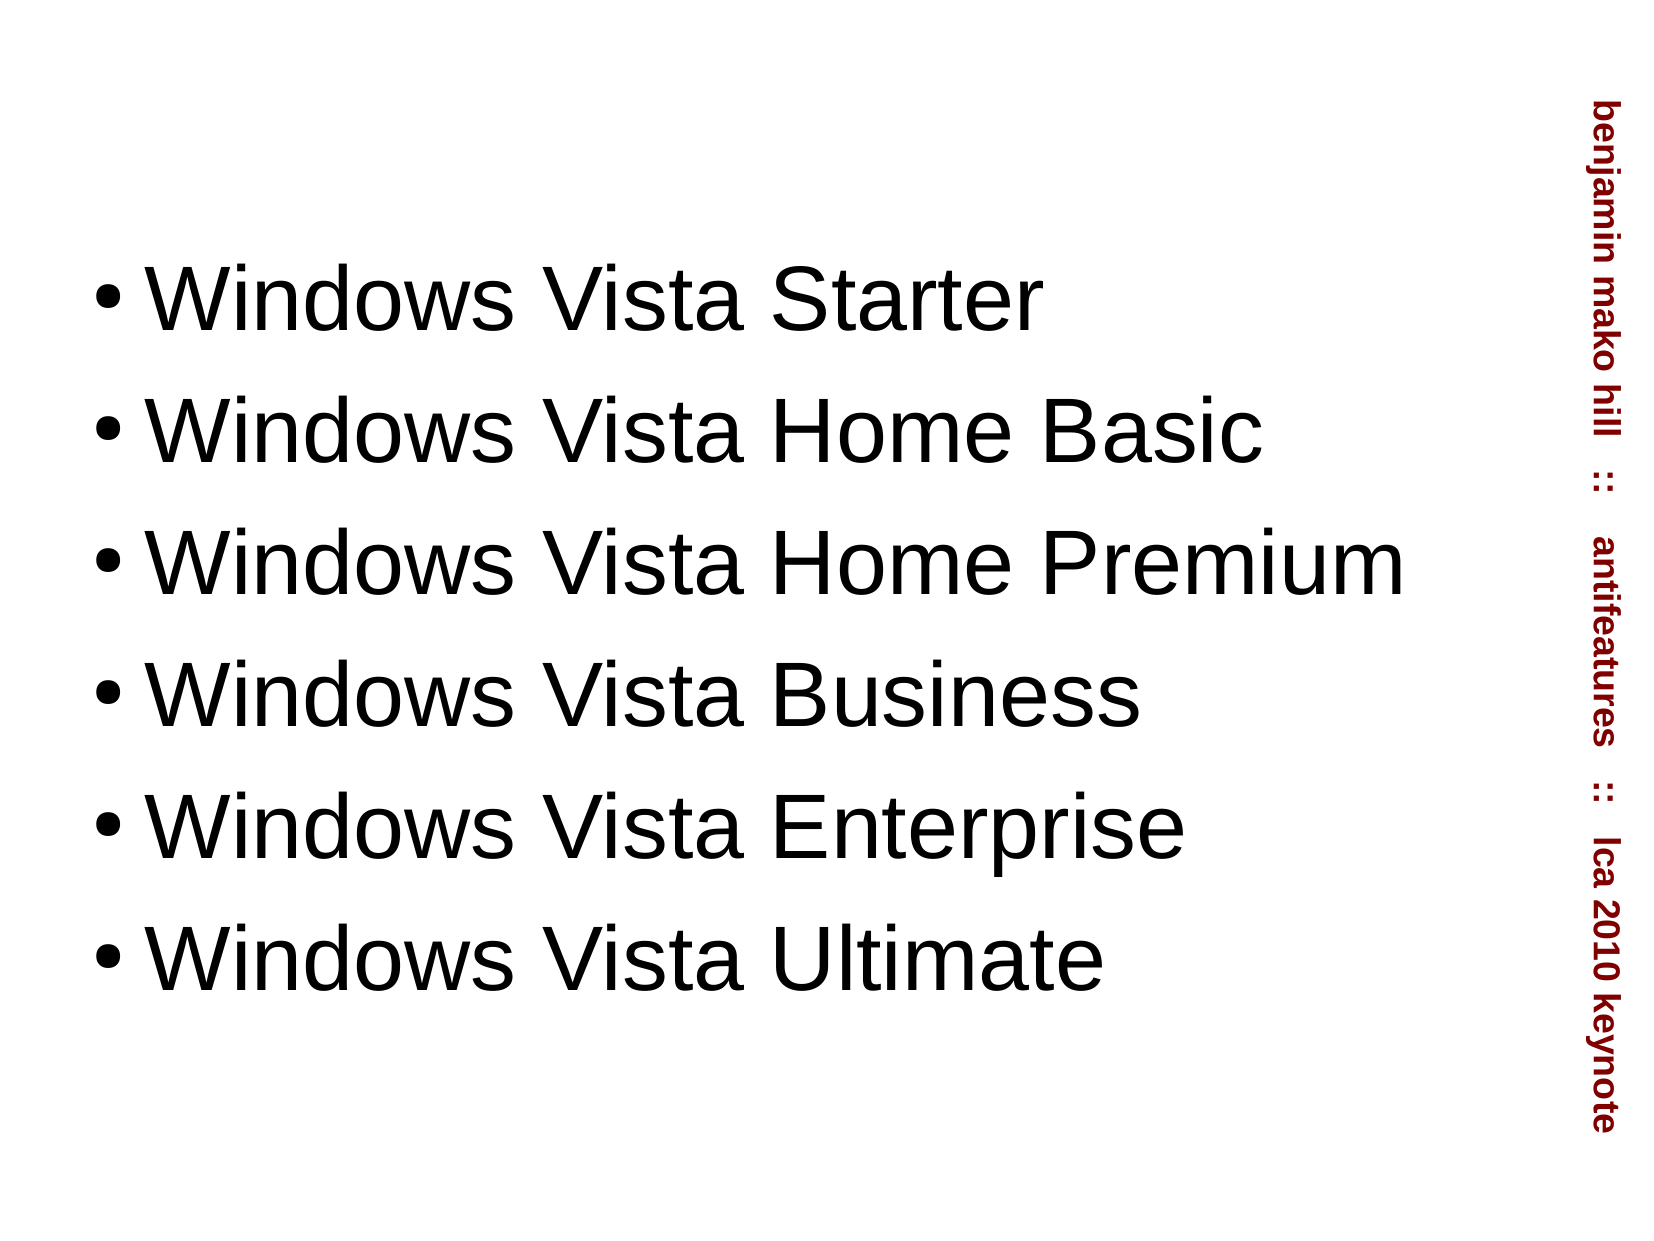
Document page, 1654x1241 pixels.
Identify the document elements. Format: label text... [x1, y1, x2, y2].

list Windows Vista Starter Windows Vista Home Basic Windows Vista Home Premium Windows Vista Business Windows Vista Enterprise Windows Vista Ultimate [74, 247, 1534, 1172]
